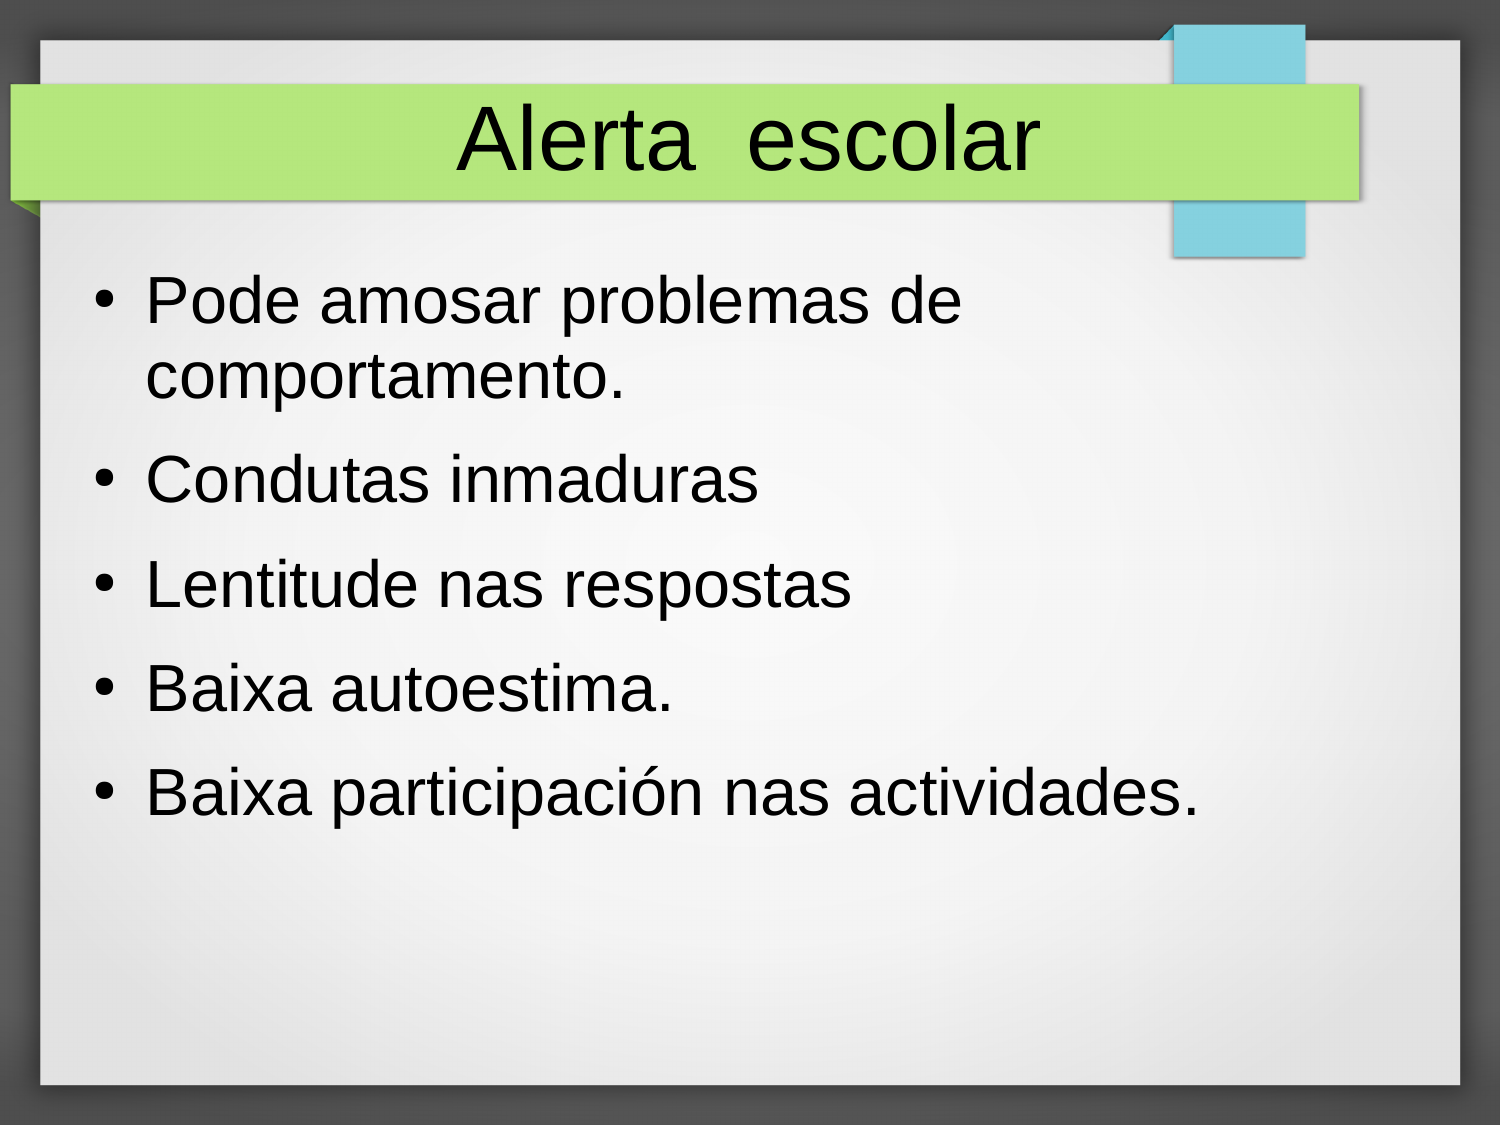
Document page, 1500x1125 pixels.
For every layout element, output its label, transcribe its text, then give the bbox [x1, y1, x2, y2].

picture [0, 0, 1500, 1125]
list Pode amosar problemas de comportamento. Condutas inmaduras Lentitude nas respostas Baixa autoestima. Baixa participación nas actividades. [75, 263, 1425, 916]
title Alerta escolar [75, 44, 1425, 233]
